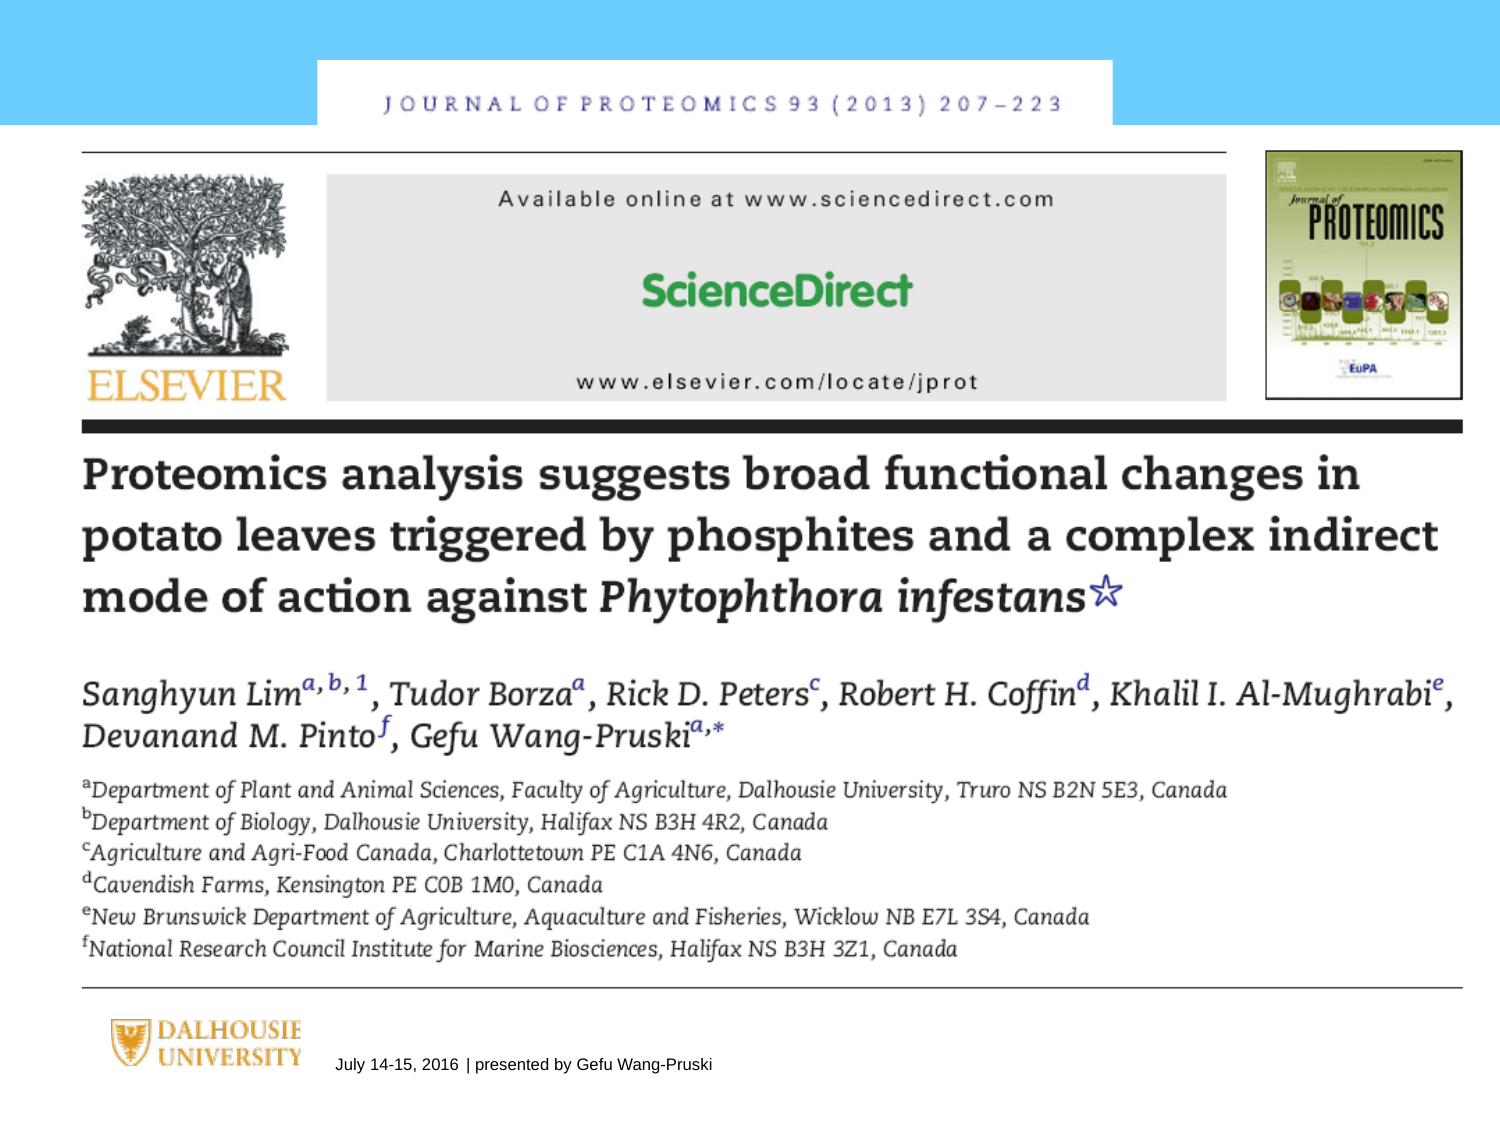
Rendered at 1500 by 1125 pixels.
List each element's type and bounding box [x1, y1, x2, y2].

picture [0, 60, 1500, 1009]
